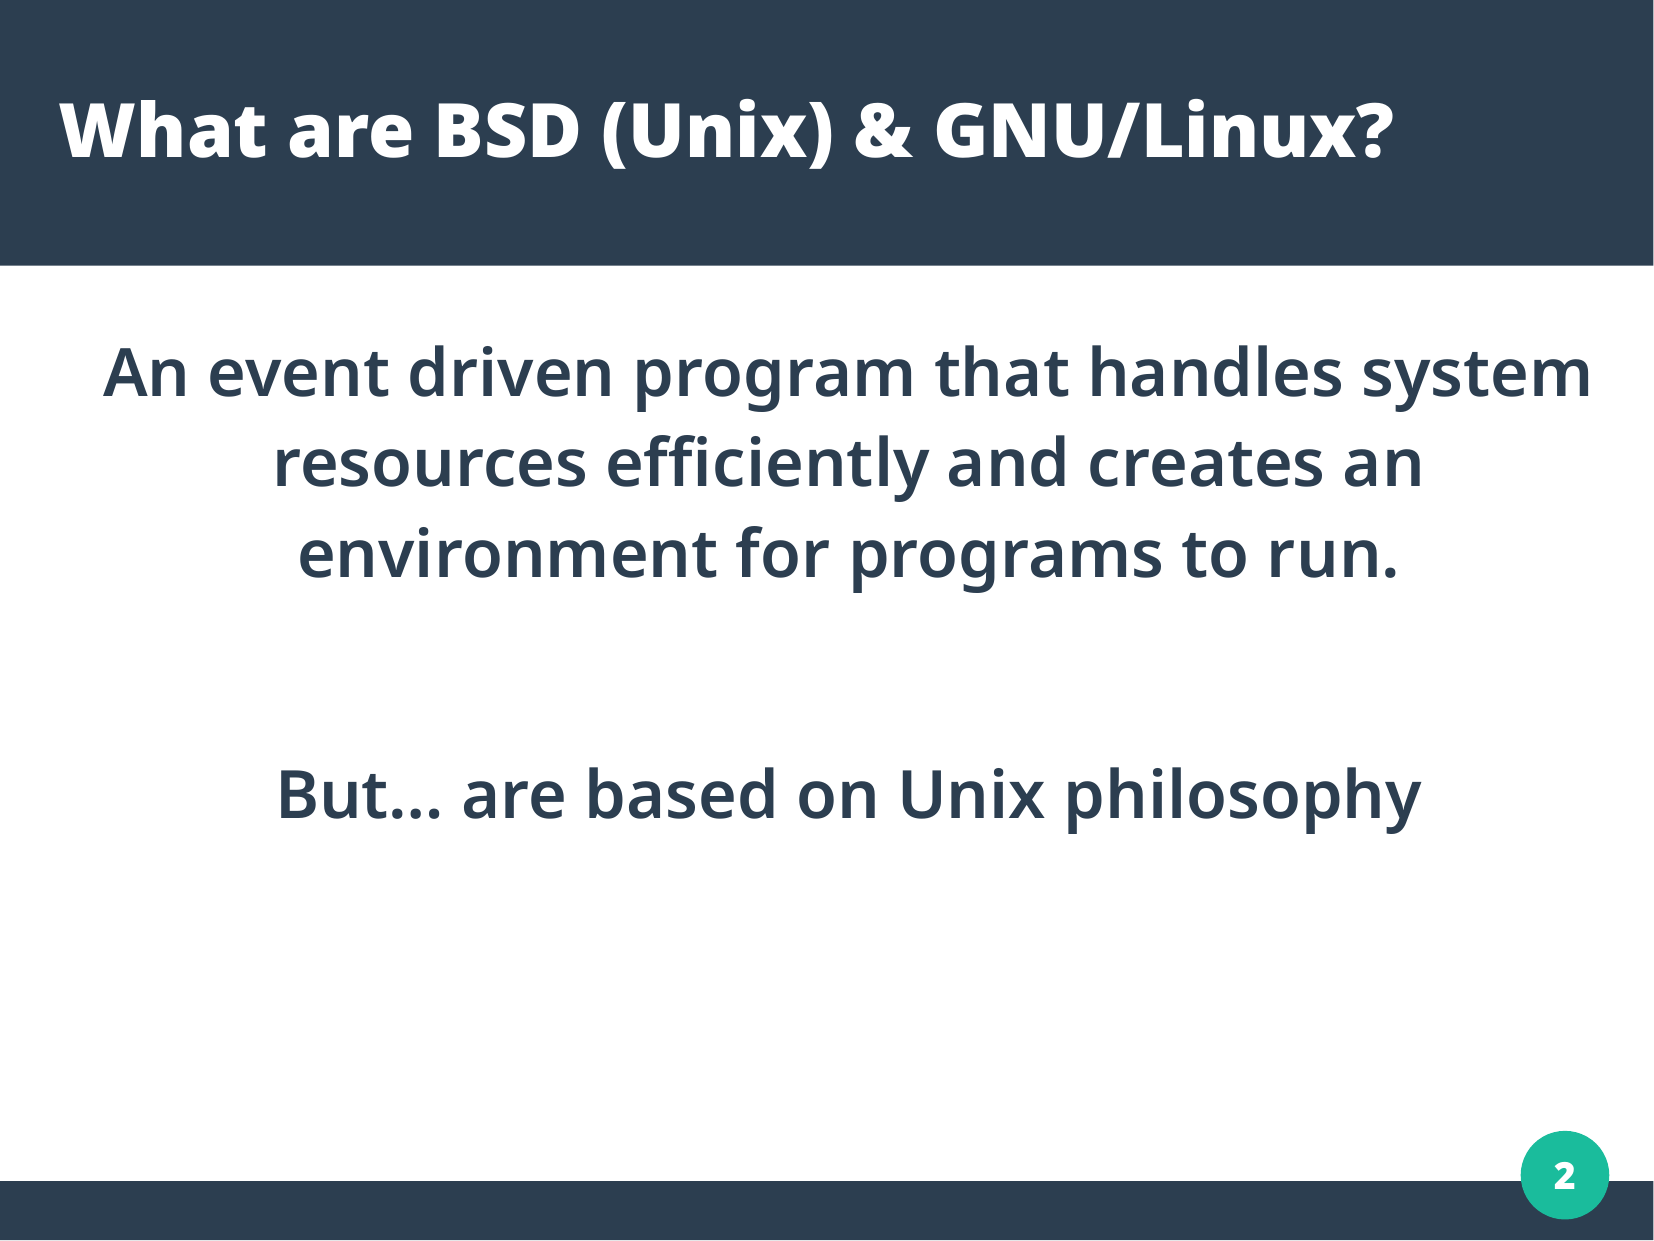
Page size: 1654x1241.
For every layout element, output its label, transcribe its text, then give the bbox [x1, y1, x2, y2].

list An event driven program that handles system resources efficiently and creates an environment for programs to run. But… are based on Unix philosophy [59, 324, 1595, 1152]
title What are BSD (Unix) & GNU/Linux? [59, 49, 1595, 207]
